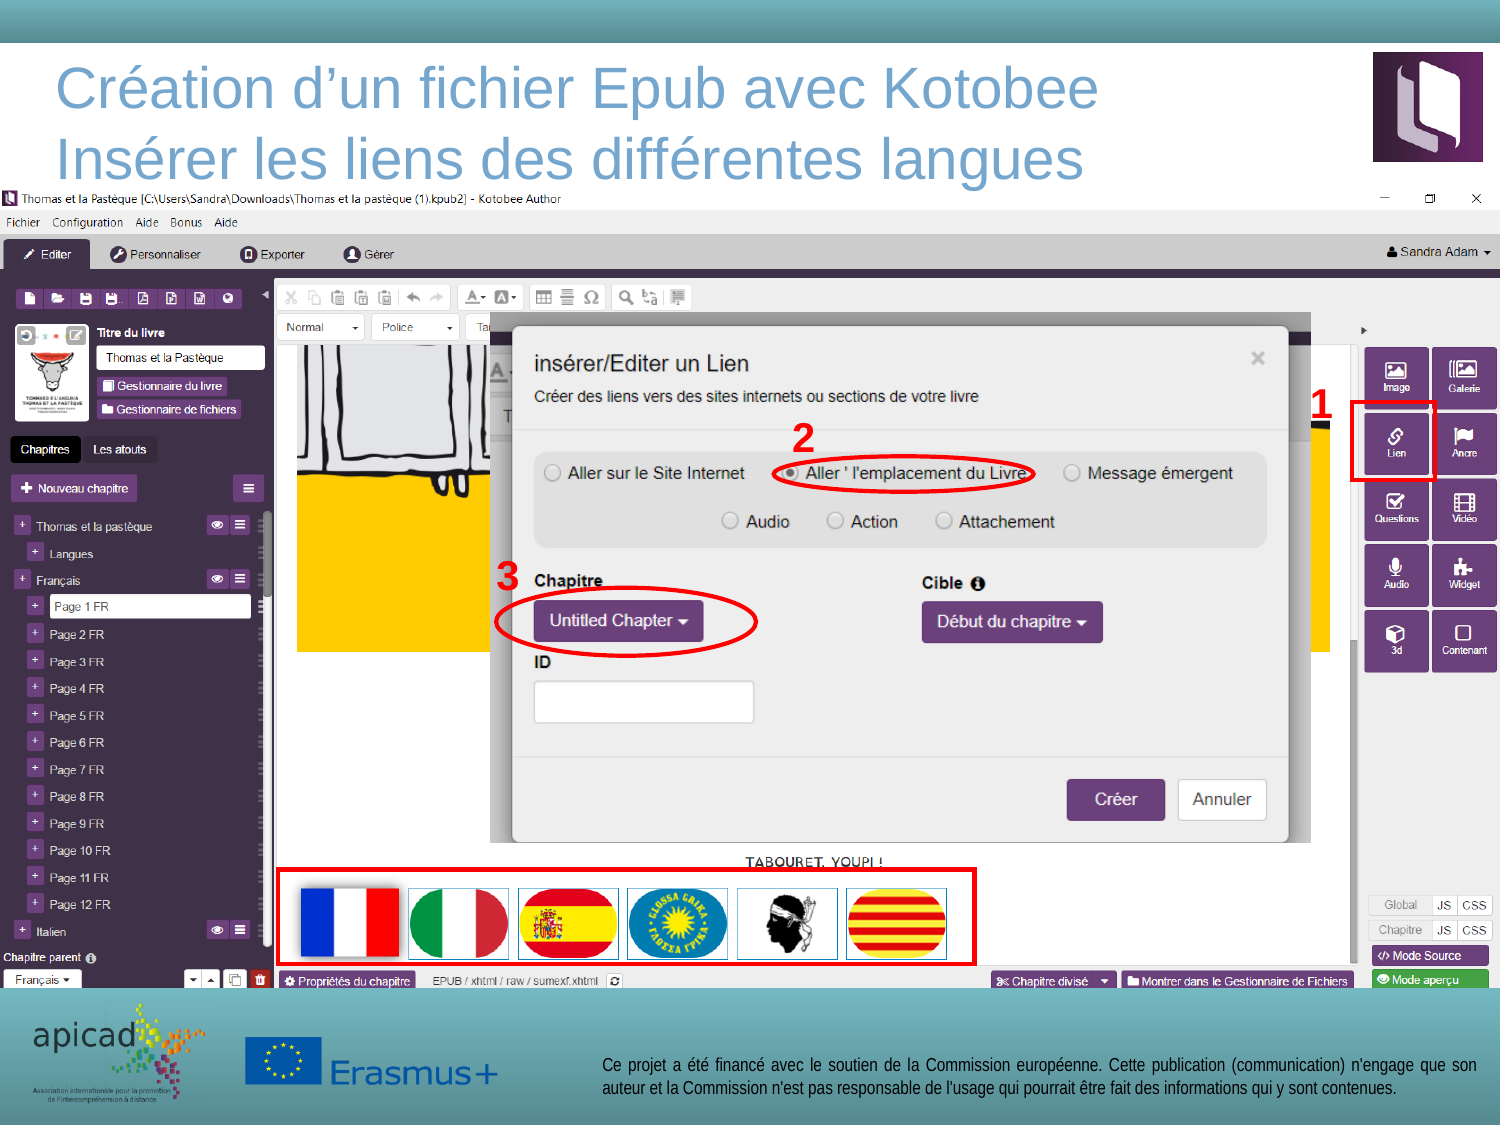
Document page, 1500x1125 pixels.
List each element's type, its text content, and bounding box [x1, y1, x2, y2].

picture [1373, 52, 1483, 162]
text_box Ce projet a été financé avec le soutien de la Commission européenne. Cette publication (communication) n'engage que son auteur et la Commission n'est pas responsable de l'usage qui pourrait être fait des informations qui y sont contenues. [596, 1046, 1483, 1105]
text_box 3 [481, 541, 541, 607]
text_box [0, 0, 1500, 43]
text_box Insérer les liens des différentes langues [41, 113, 1353, 200]
picture [0, 187, 1500, 988]
text_box 2 [777, 403, 837, 469]
picture [230, 1023, 512, 1098]
text_box 1 [1295, 369, 1355, 436]
text_box [0, 988, 1500, 1125]
picture [29, 999, 213, 1108]
text_box Création d’un fichier Epub avec Kotobee [41, 42, 1353, 113]
